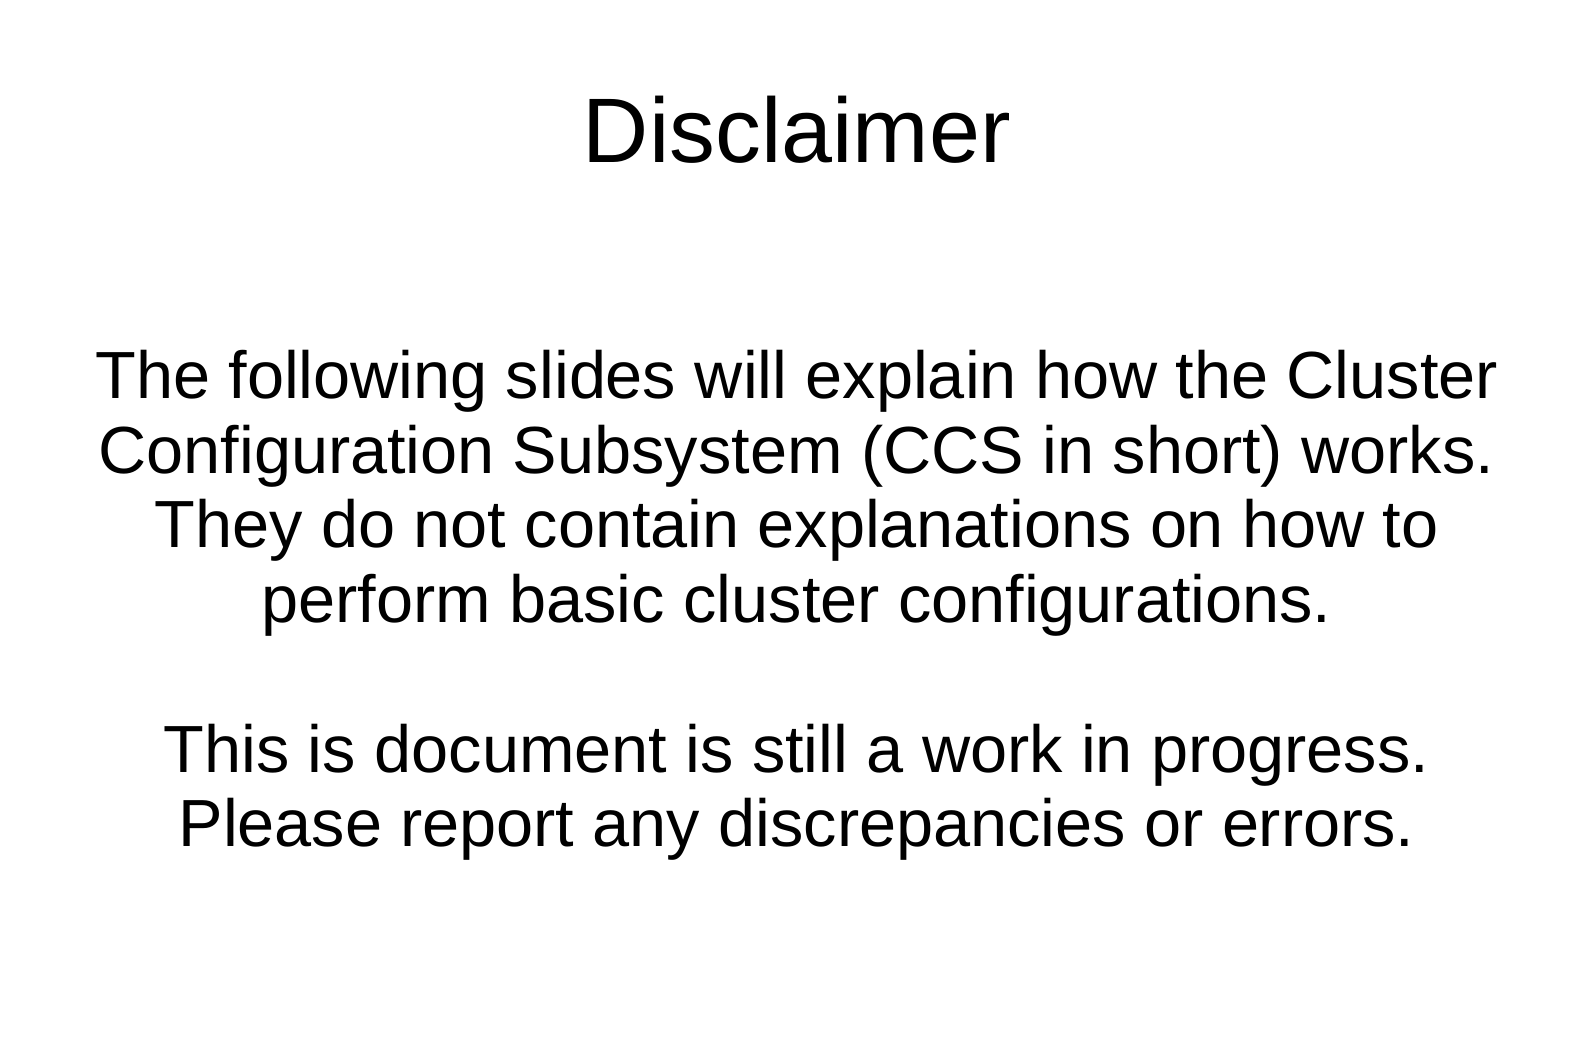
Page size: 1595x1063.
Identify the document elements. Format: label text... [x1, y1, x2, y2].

title Disclaimer [79, 49, 1515, 213]
subtitle The following slides will explain how the Cluster Configuration Subsystem (CCS in short) works. They do not contain explanations on how to perform basic cluster configurations. This is document is still a work in progress. Please report any discrepancies or errors. [79, 248, 1515, 951]
